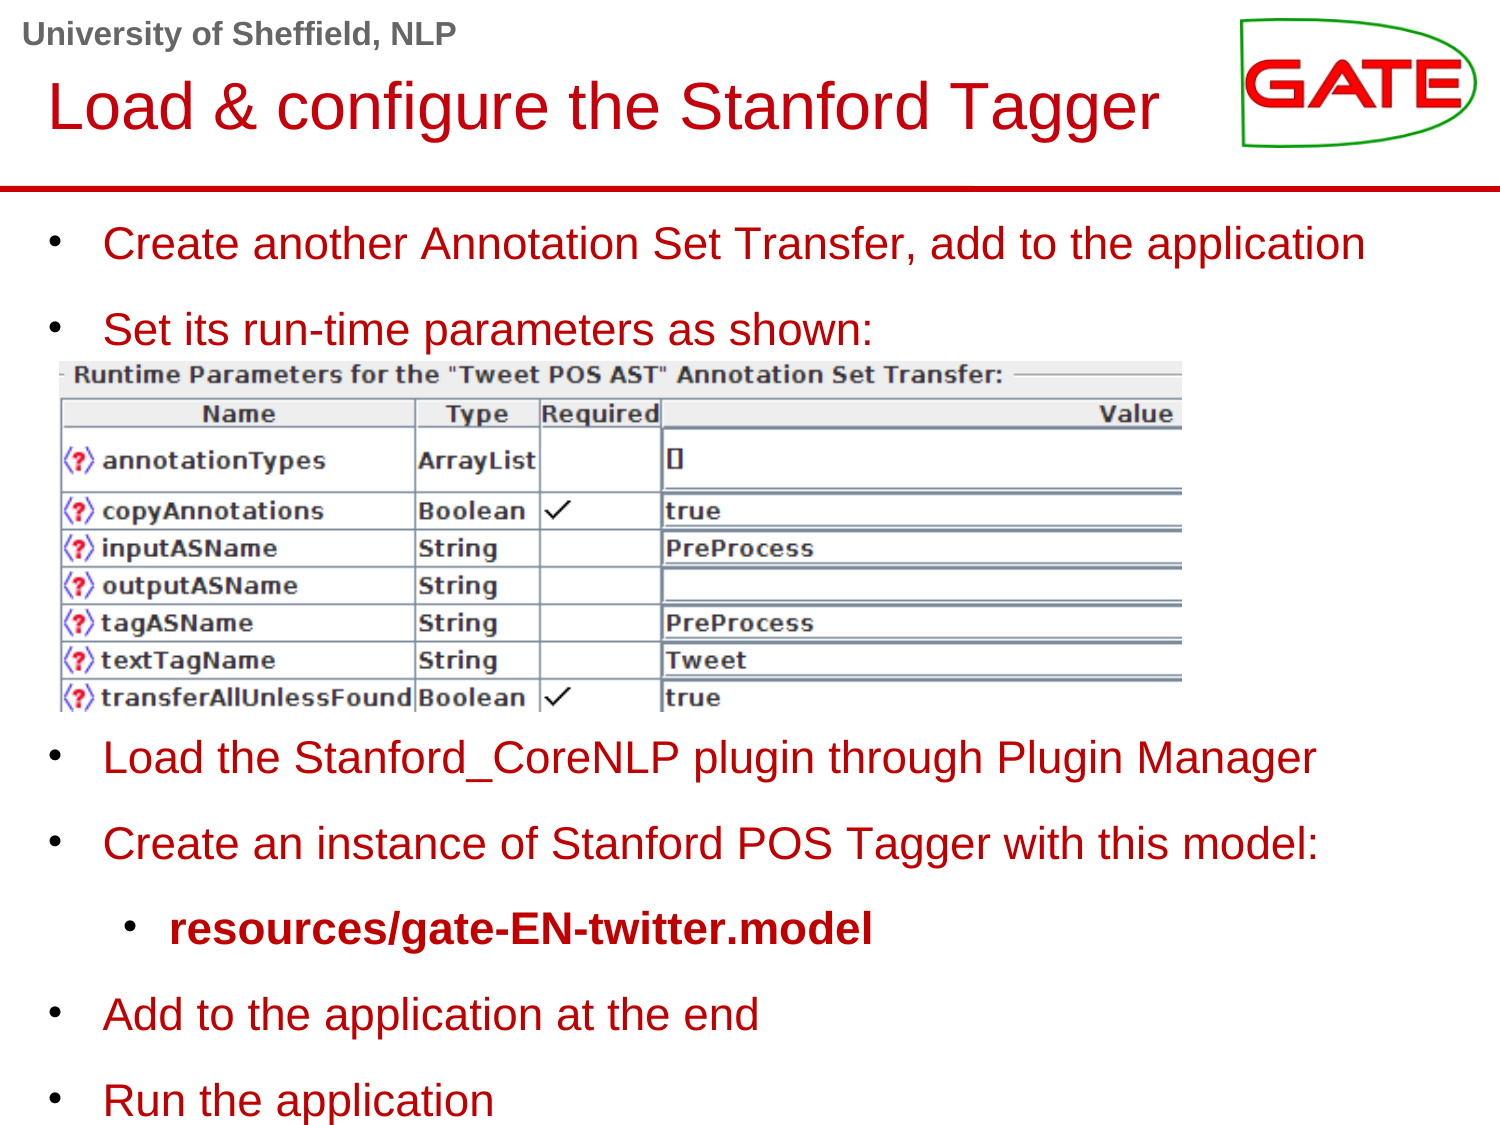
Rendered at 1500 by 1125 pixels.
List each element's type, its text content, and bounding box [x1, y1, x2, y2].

text_box Load & configure the Stanford Tagger [47, 47, 1267, 168]
text_box Create another Annotation Set Transfer, add to the application Set its run-time parameters as shown: Load the Stanford_CoreNLP plugin through Plugin Manager Create an instance of Stanford POS Tagger with this model: resources/gate-EN-twitter.model Add to the application at the end Run the application [47, 212, 1500, 1125]
picture [1240, 18, 1477, 148]
picture [59, 361, 1182, 712]
